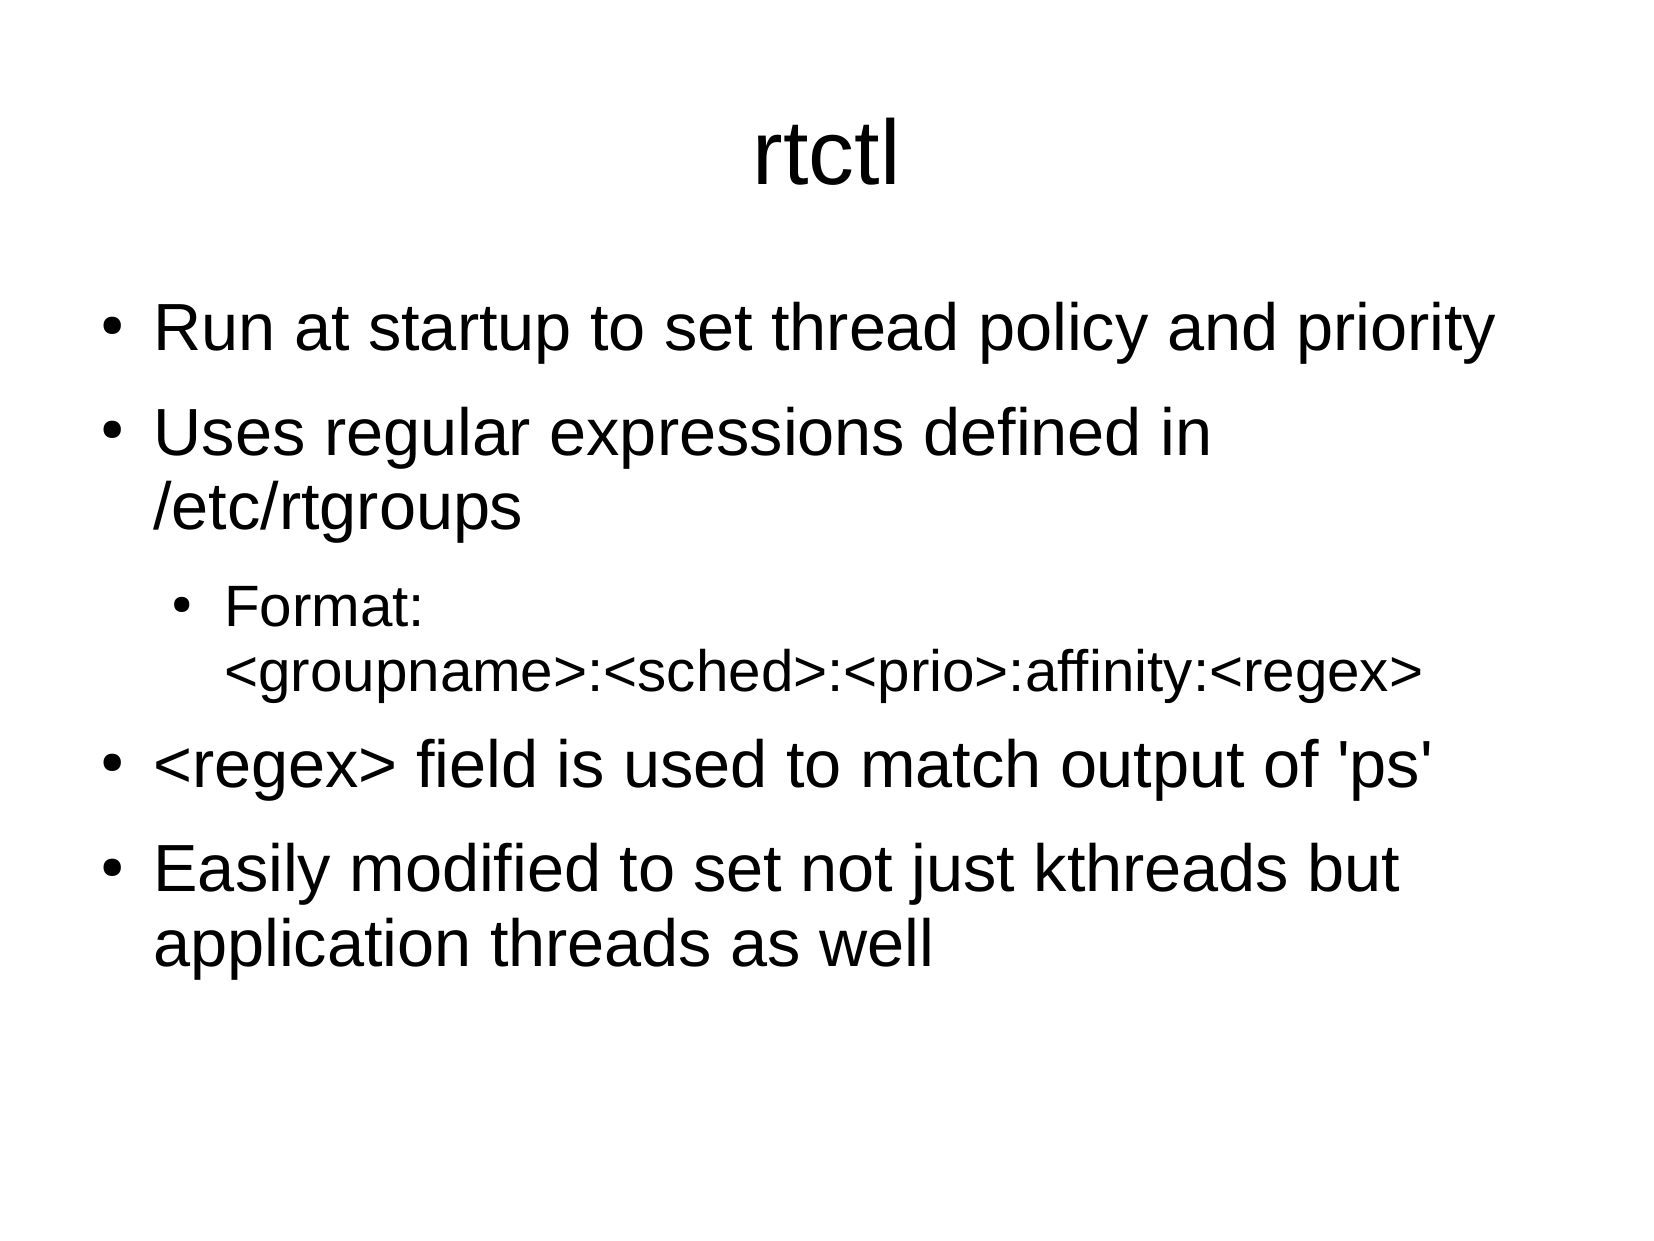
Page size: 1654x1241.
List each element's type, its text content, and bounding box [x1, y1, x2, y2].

title rtctl [82, 56, 1571, 250]
list Run at startup to set thread policy and priority Uses regular expressions defined in /etc/rtgroups Format: <groupname>:<sched>:<prio>:affinity:<regex> <regex> field is used to match output of 'ps' Easily modified to set not just kthreads but application threads as well [82, 290, 1571, 1094]
